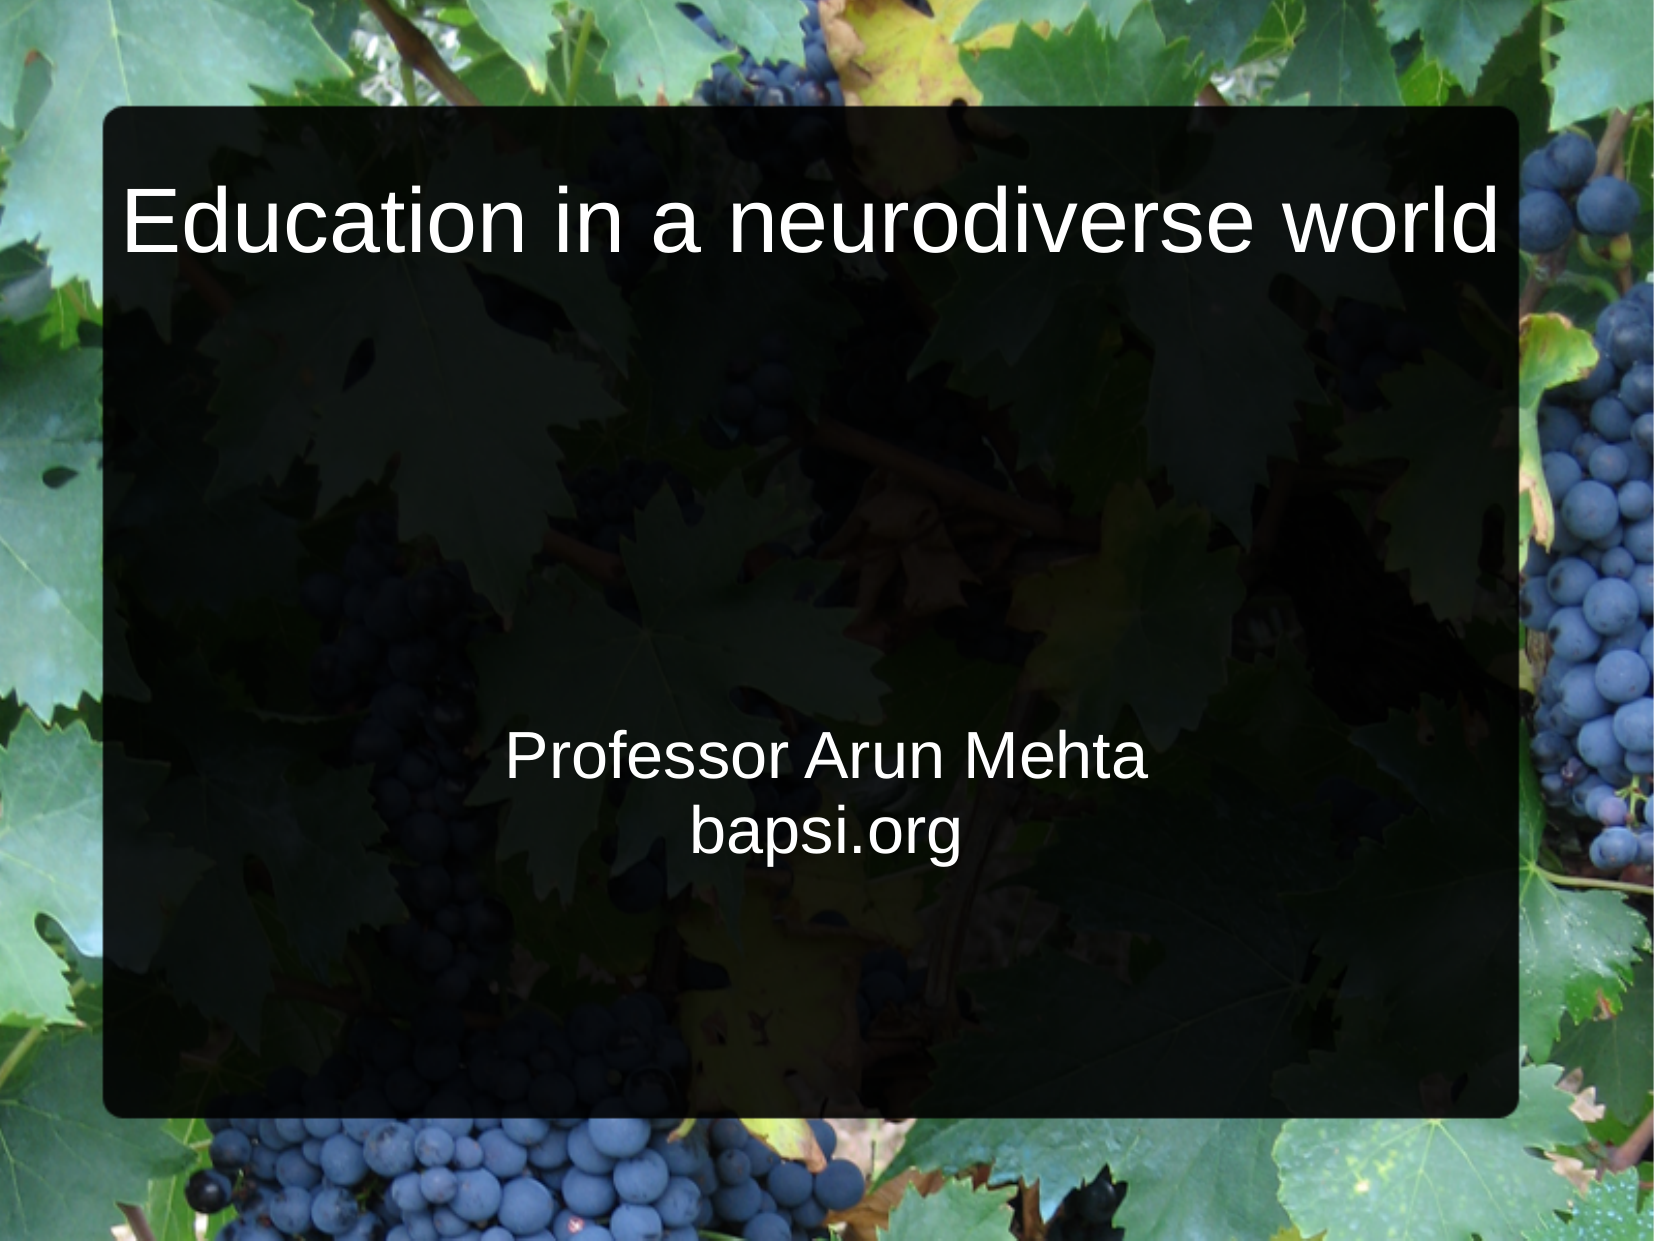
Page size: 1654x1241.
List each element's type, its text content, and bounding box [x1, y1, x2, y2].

title Education in a neurodiverse world [118, 125, 1506, 318]
picture [0, 0, 1654, 1241]
subtitle Professor Arun Mehta bapsi.org [177, 391, 1477, 1195]
